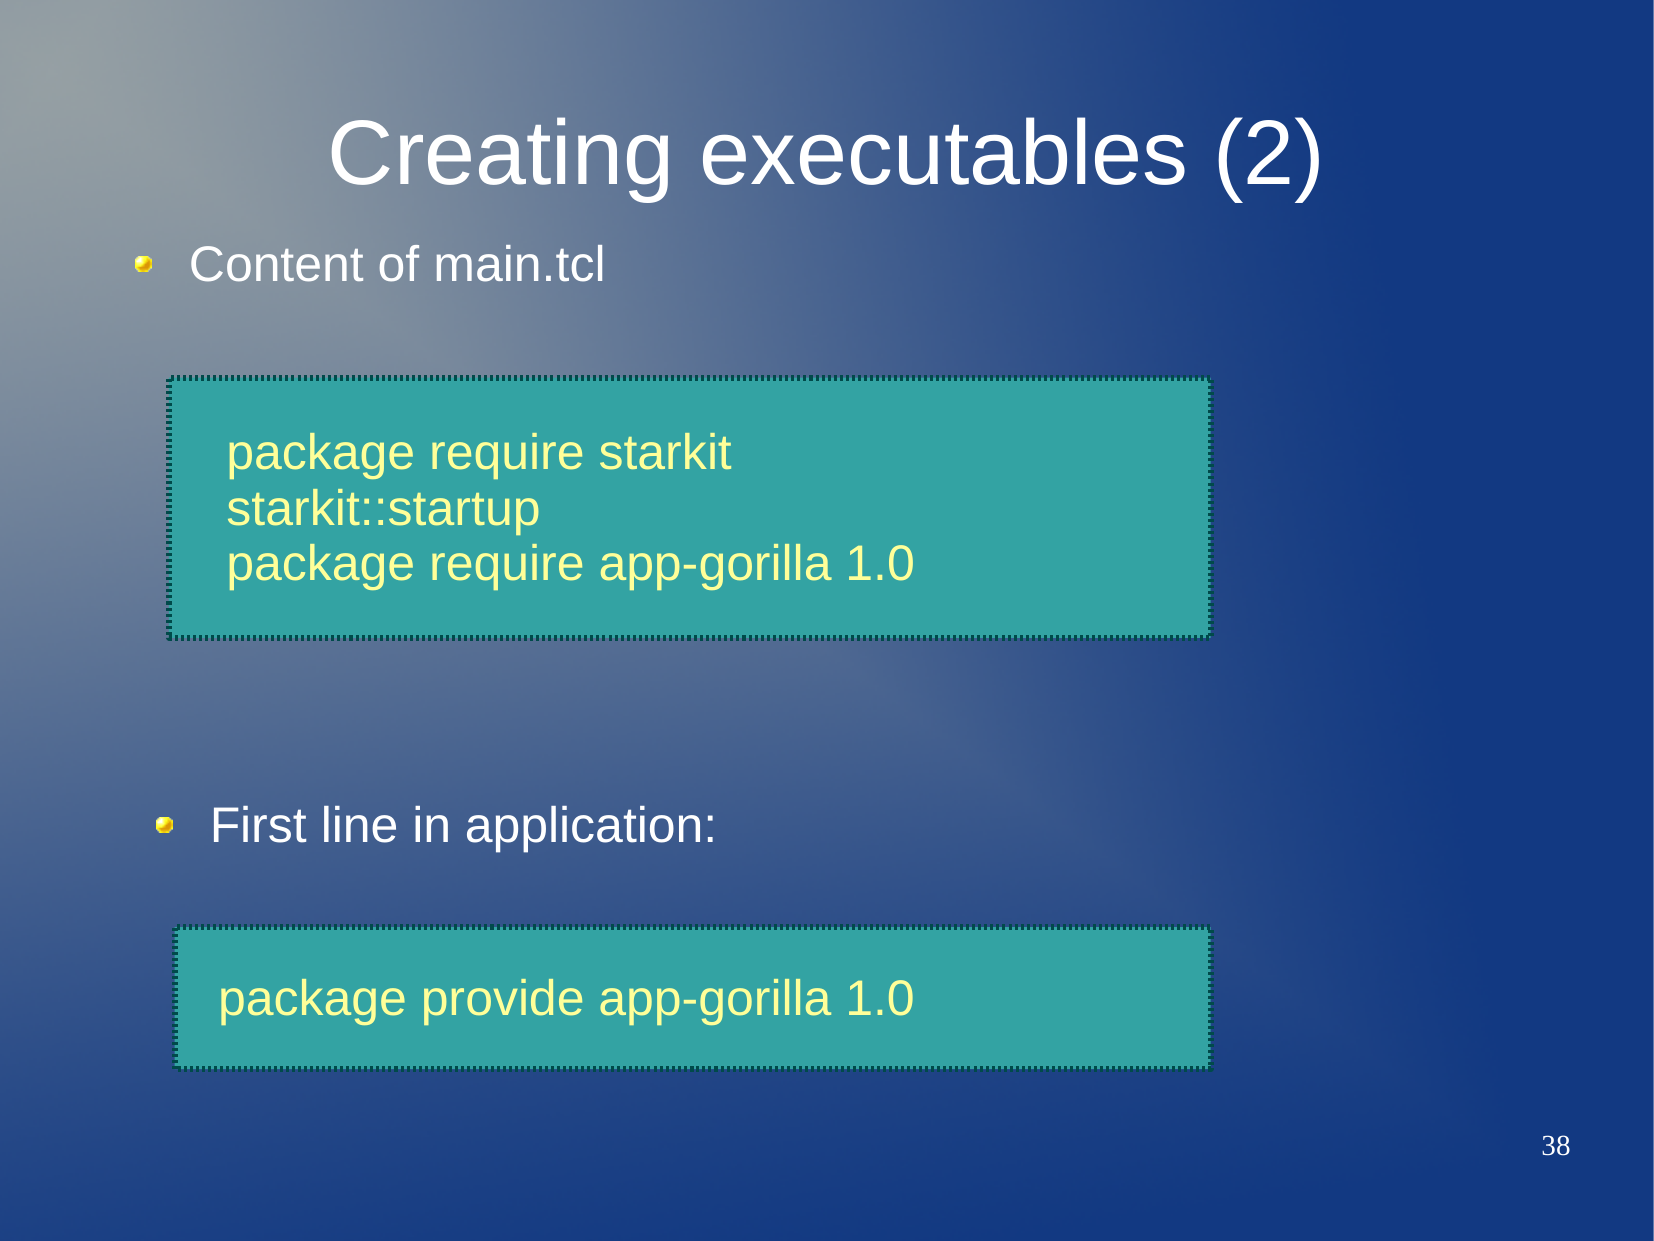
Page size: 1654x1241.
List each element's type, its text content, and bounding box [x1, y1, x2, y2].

text_box Content of main.tcl [118, 236, 806, 296]
title Creating executables (2) [82, 49, 1571, 257]
picture [0, 0, 1654, 1241]
text_box package require starkit starkit::startup package require app-gorilla 1.0 [168, 377, 1211, 638]
text_box First line in application: [139, 797, 827, 857]
text_box package provide app-gorilla 1.0 [174, 927, 1211, 1070]
